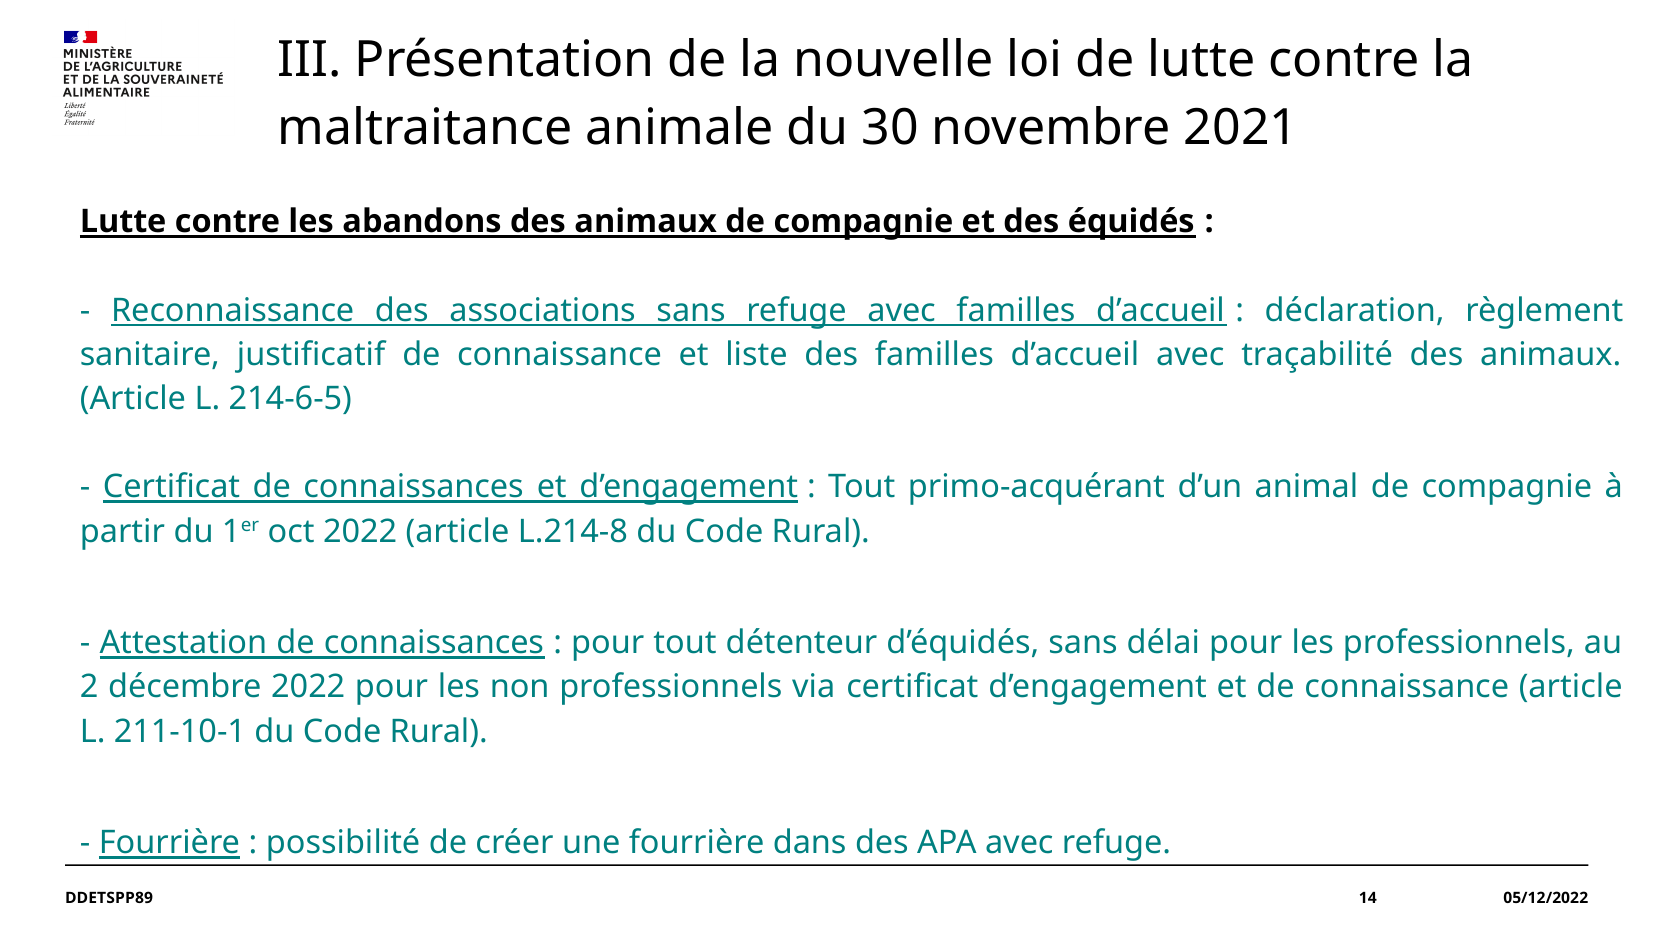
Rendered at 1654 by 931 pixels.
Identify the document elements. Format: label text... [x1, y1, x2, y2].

footer DDETSPP89 [65, 865, 1132, 931]
slide_number 14 [1132, 865, 1377, 931]
picture [52, 19, 206, 136]
title III. Présentation de la nouvelle loi de lutte contre la maltraitance animale du 30 novembre 2021 [206, 5, 1654, 178]
list Lutte contre les abandons des animaux de compagnie et des équidés : - Reconnaissance des associations sans refuge avec familles d’accueil : déclaration, règlement sanitaire, justificatif de connaissance et liste des familles d’accueil avec traçabilité des animaux. (Article L. 214-6-5) - Certificat de connaissances et d’engagement : Tout primo-acquérant d’un animal de compagnie à partir du 1er oct 2022 (article L.214-8 du Code Rural). - Attestation de connaissances : pour tout détenteur d’équidés, sans délai pour les professionnels, au 2 décembre 2022 pour les non professionnels via certificat d’engagement et de connaissance (article L. 211-10-1 du Code Rural). - Fourrière : possibilité de créer une fourrière dans des APA avec refuge. [29, 197, 1625, 865]
slide_number 05/12/2022 [1377, 865, 1589, 931]
